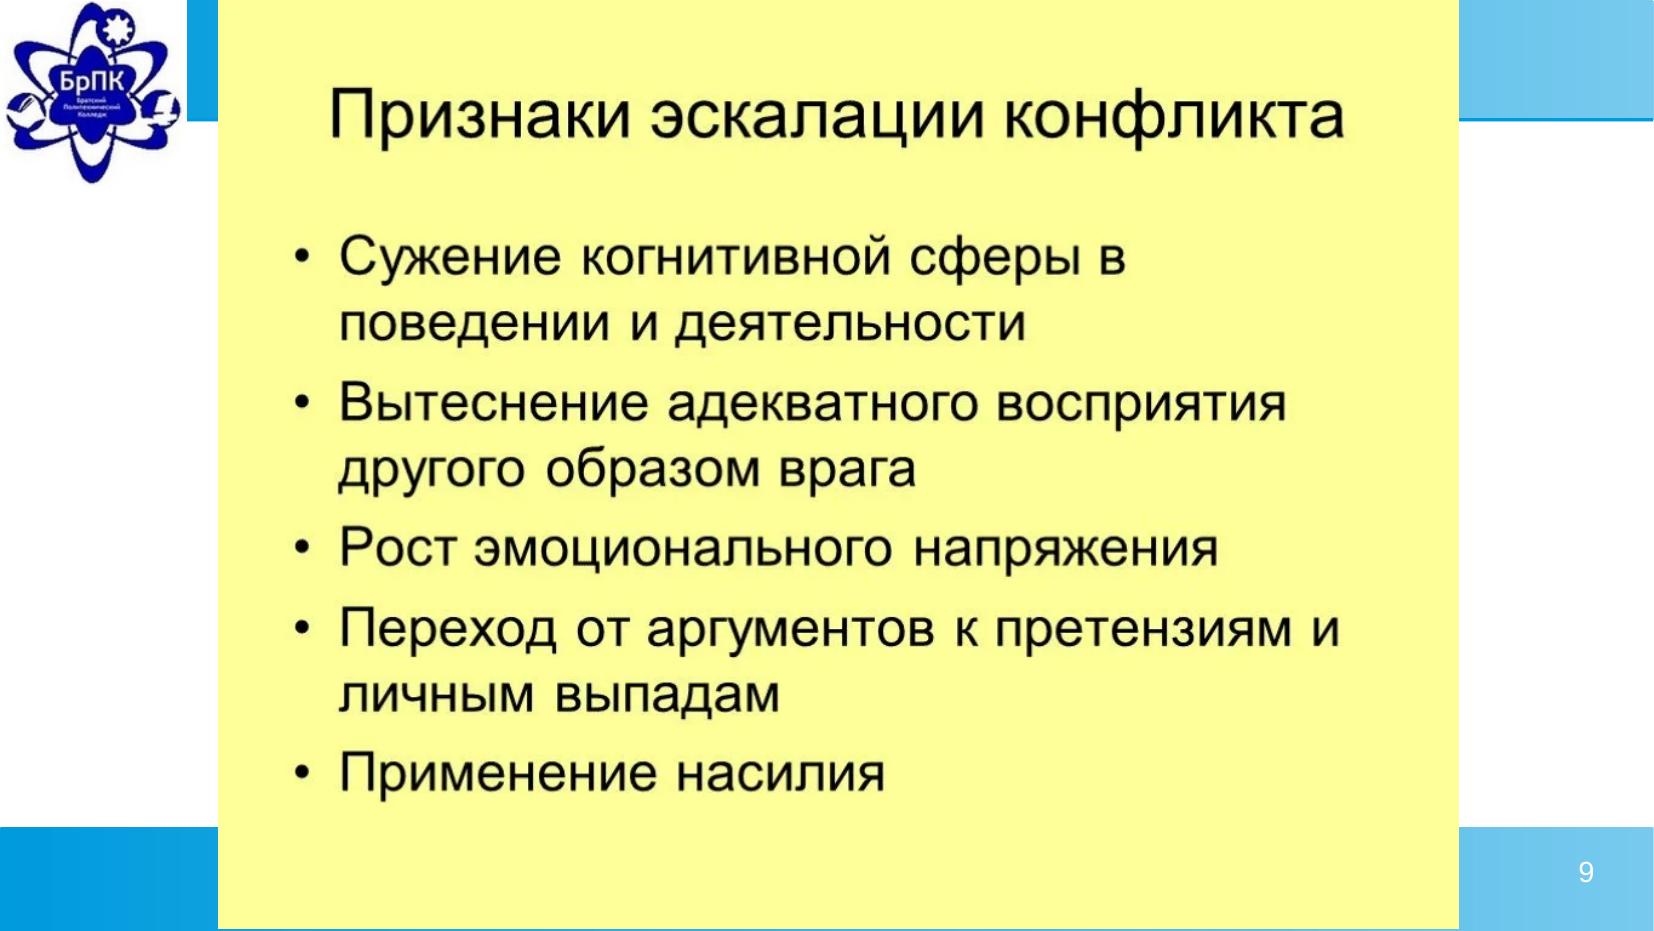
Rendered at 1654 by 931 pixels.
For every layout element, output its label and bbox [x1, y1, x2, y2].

picture [0, 0, 187, 187]
picture [218, 0, 1459, 929]
